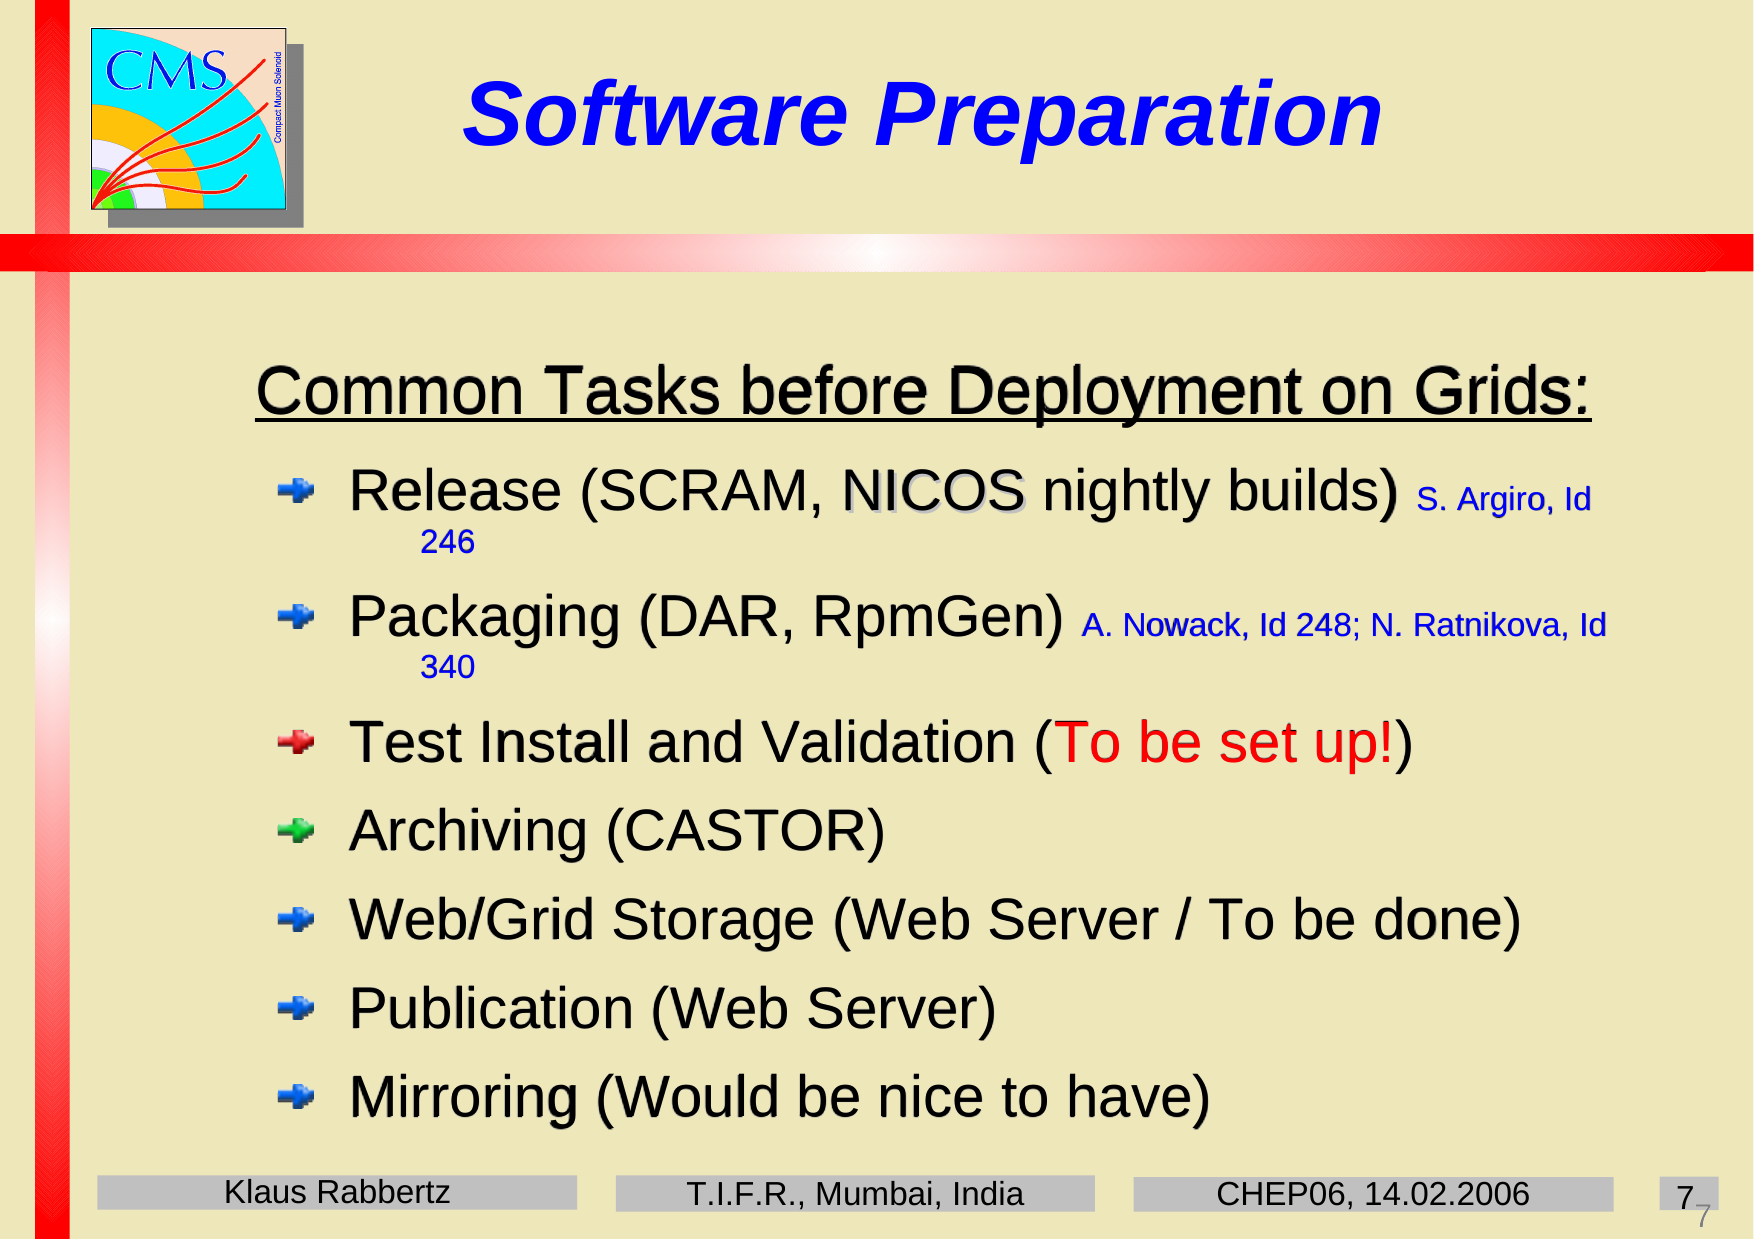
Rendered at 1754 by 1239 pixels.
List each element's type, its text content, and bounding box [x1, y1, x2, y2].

list Common Tasks before Deployment on Grids: Release (SCRAM, NICOS nightly builds) S. Argiro, Id 246 Packaging (DAR, RpmGen) A. Nowack, Id 248; N. Ratnikova, Id 340 Test Install and Validation (To be set up!) Archiving (CASTOR) Web/Grid Storage (Web Server / To be done) Publication (Web Server) Mirroring (Would be nice to have) [157, 350, 1655, 1113]
title Software Preparation [282, 10, 1566, 217]
picture [90, 27, 282, 210]
